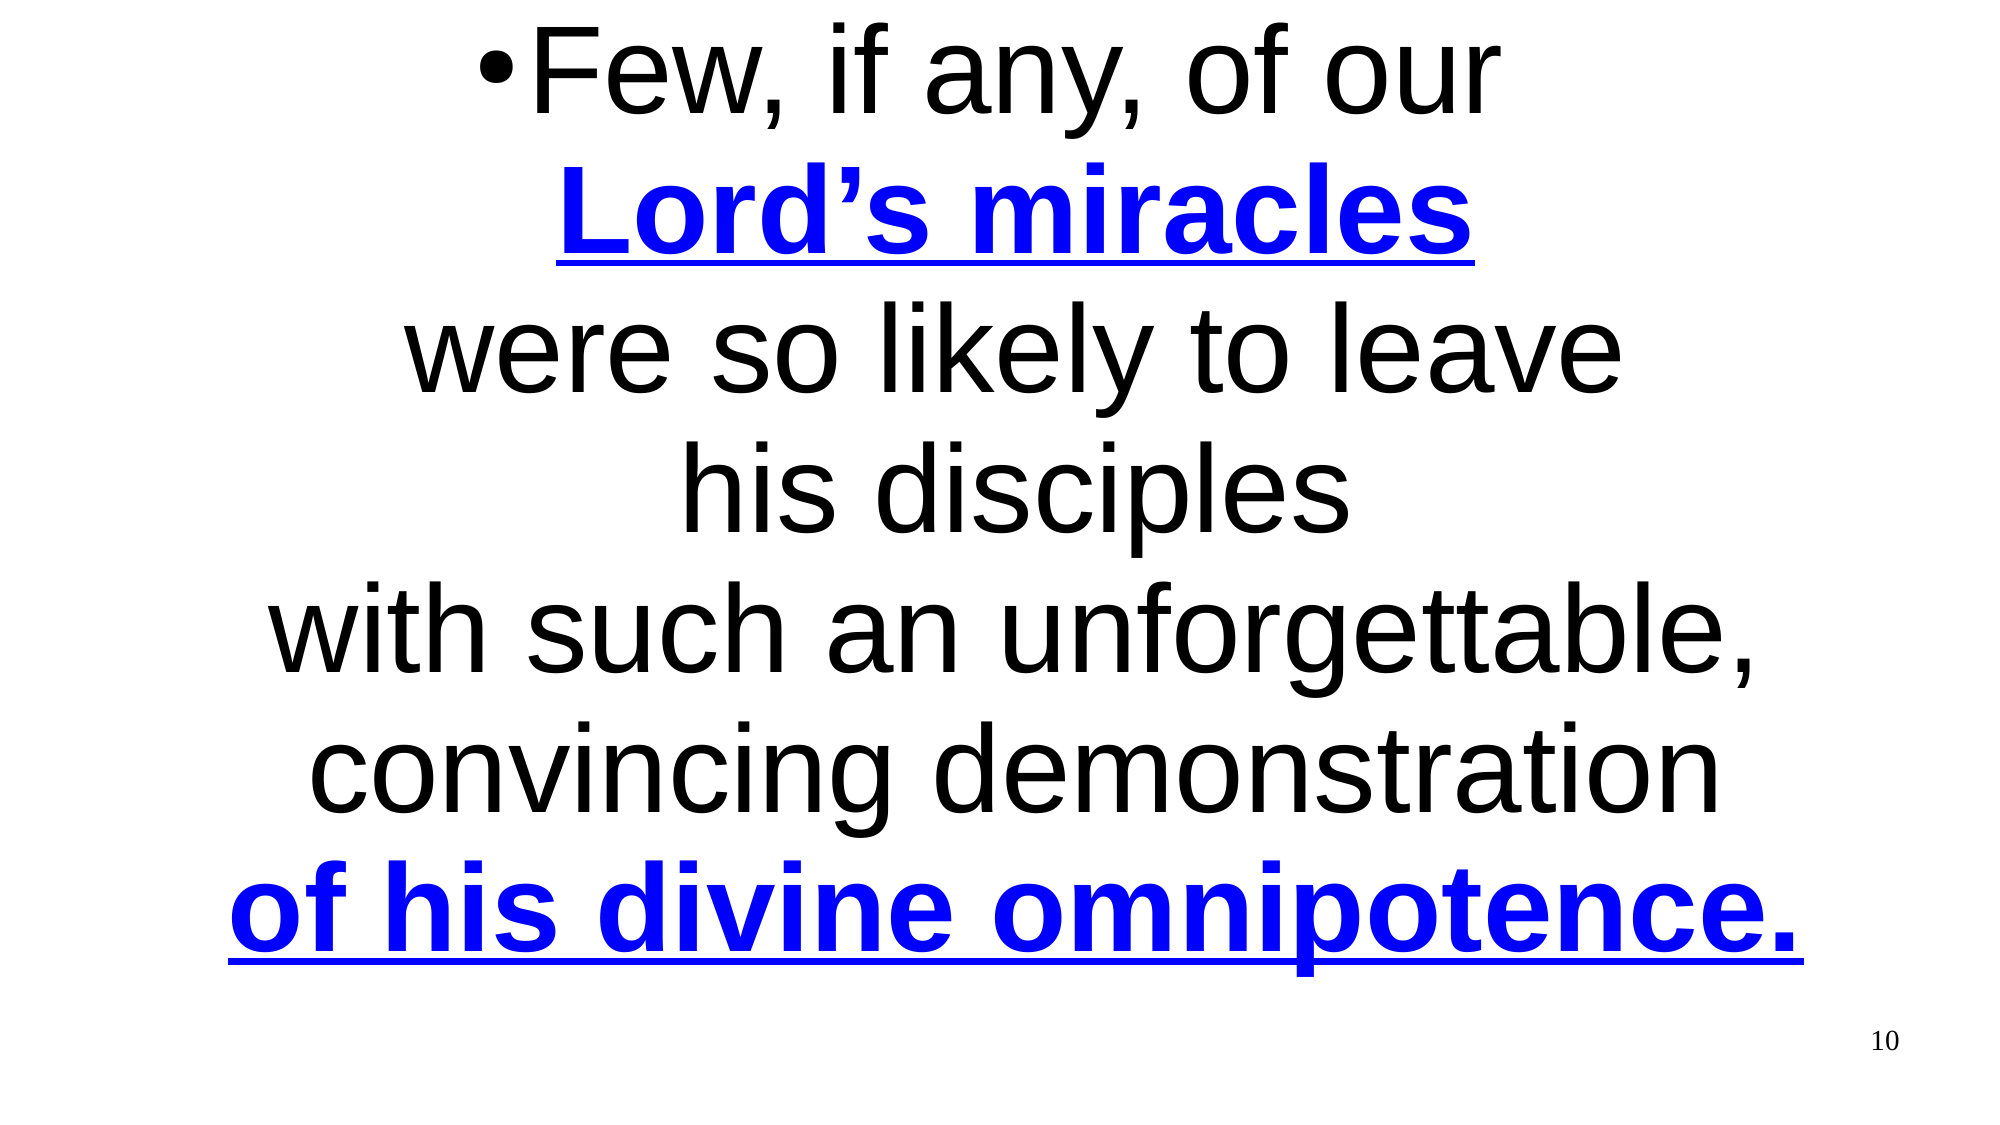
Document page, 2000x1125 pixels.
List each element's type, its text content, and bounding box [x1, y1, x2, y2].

list Few, if any, of our Lord’s miracles were so likely to leave his disciples with such an unforgettable, convincing demonstration of his divine omnipotence. [0, 0, 1996, 1123]
